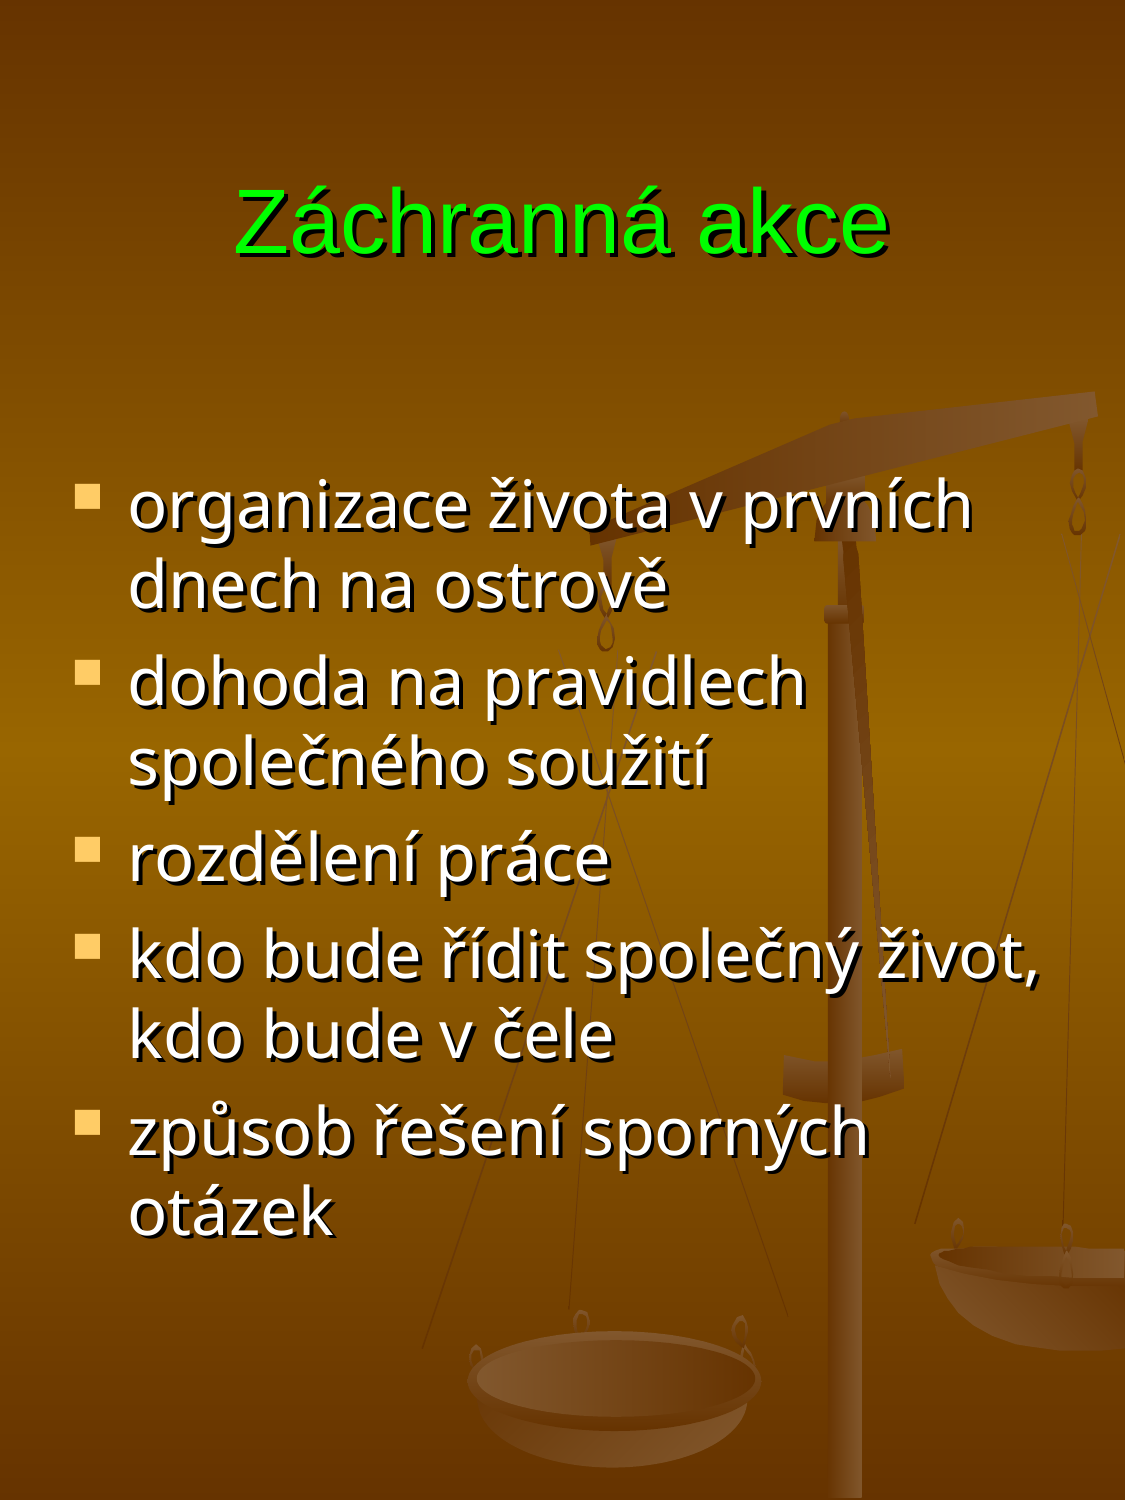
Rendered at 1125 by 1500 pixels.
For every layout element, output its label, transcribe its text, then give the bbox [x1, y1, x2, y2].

title Záchranná akce [56, 60, 1069, 373]
list organizace života v prvních dnech na ostrově dohoda na pravidlech společného soužití rozdělení práce kdo bude řídit společný život, kdo bude v čele způsob řešení sporných otázek [56, 454, 1069, 1370]
